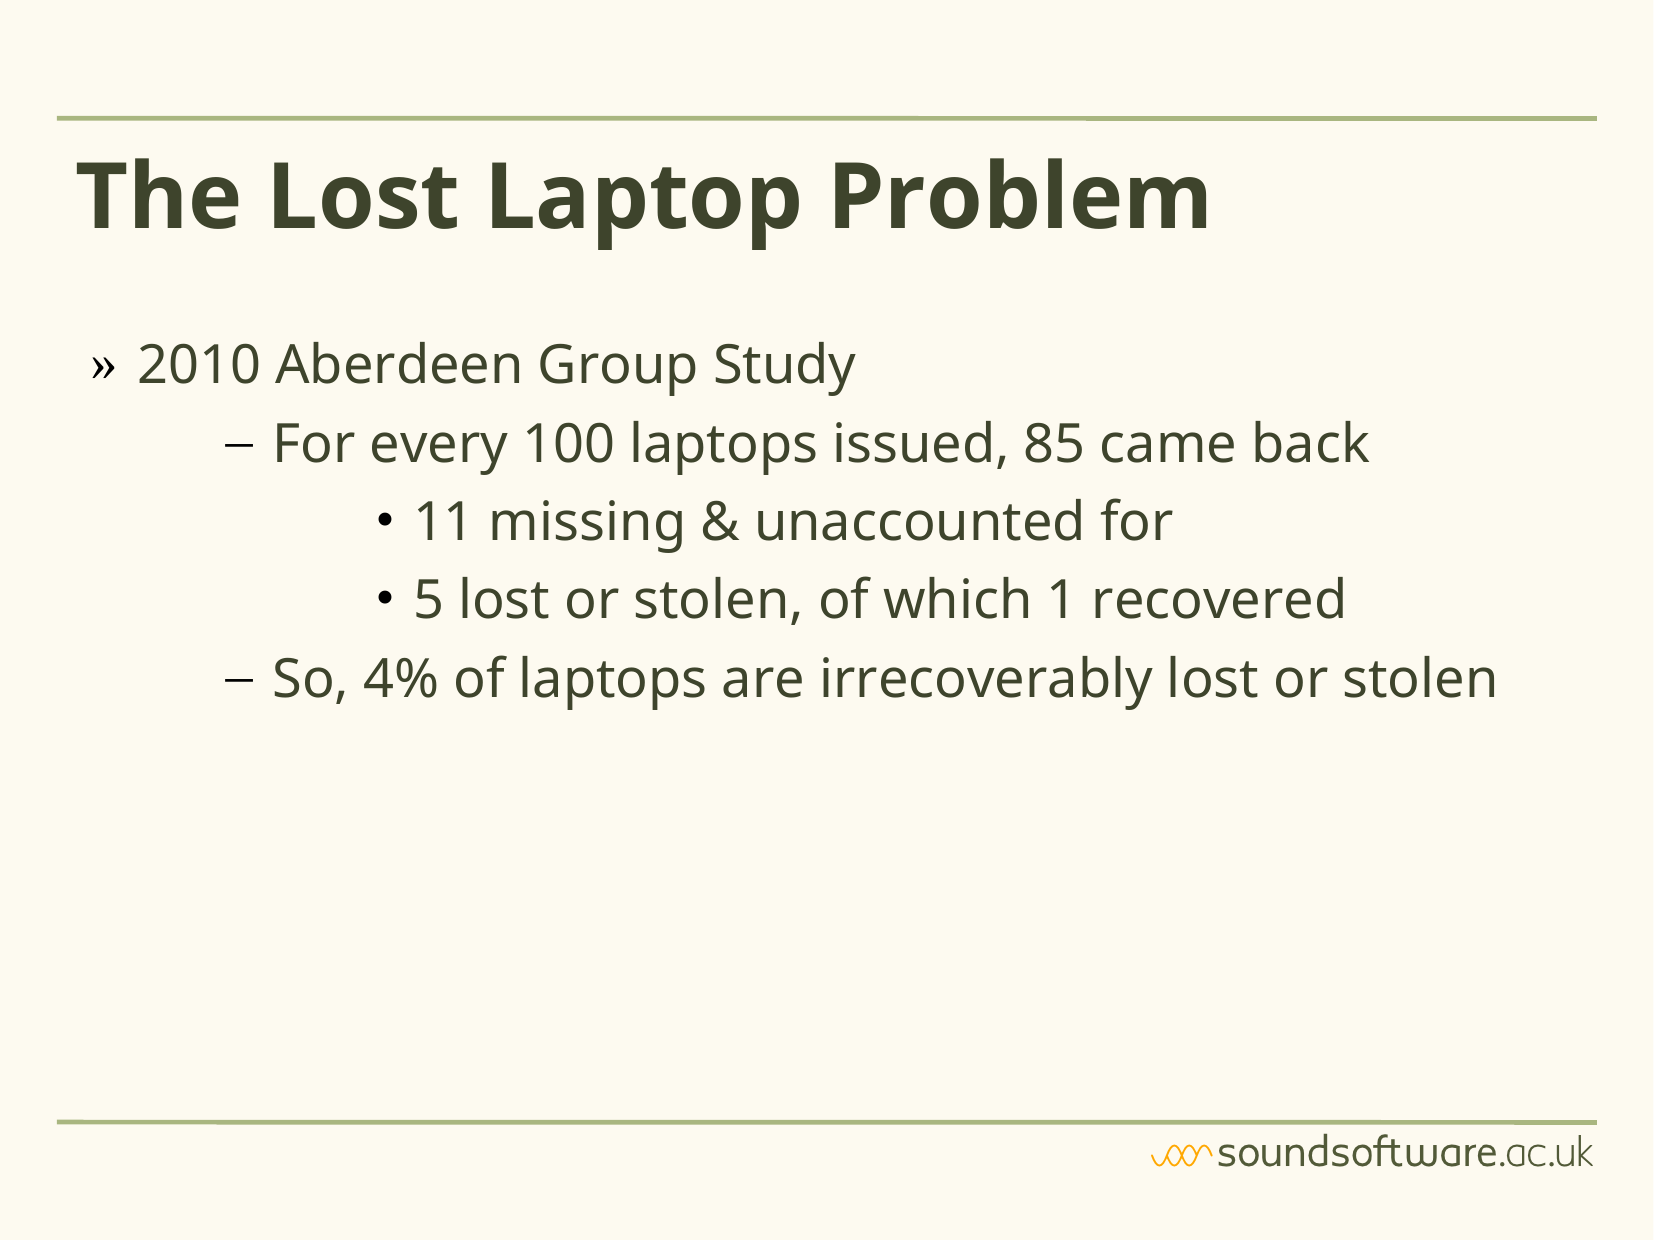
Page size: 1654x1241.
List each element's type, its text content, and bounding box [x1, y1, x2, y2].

picture [1151, 1140, 1593, 1167]
list 2010 Aberdeen Group Study For every 100 laptops issued, 85 came back 11 missing & unaccounted for 5 lost or stolen, of which 1 recovered So, 4% of laptops are irrecoverably lost or stolen [59, 321, 1594, 1140]
title The Lost Laptop Problem [59, 109, 1594, 274]
